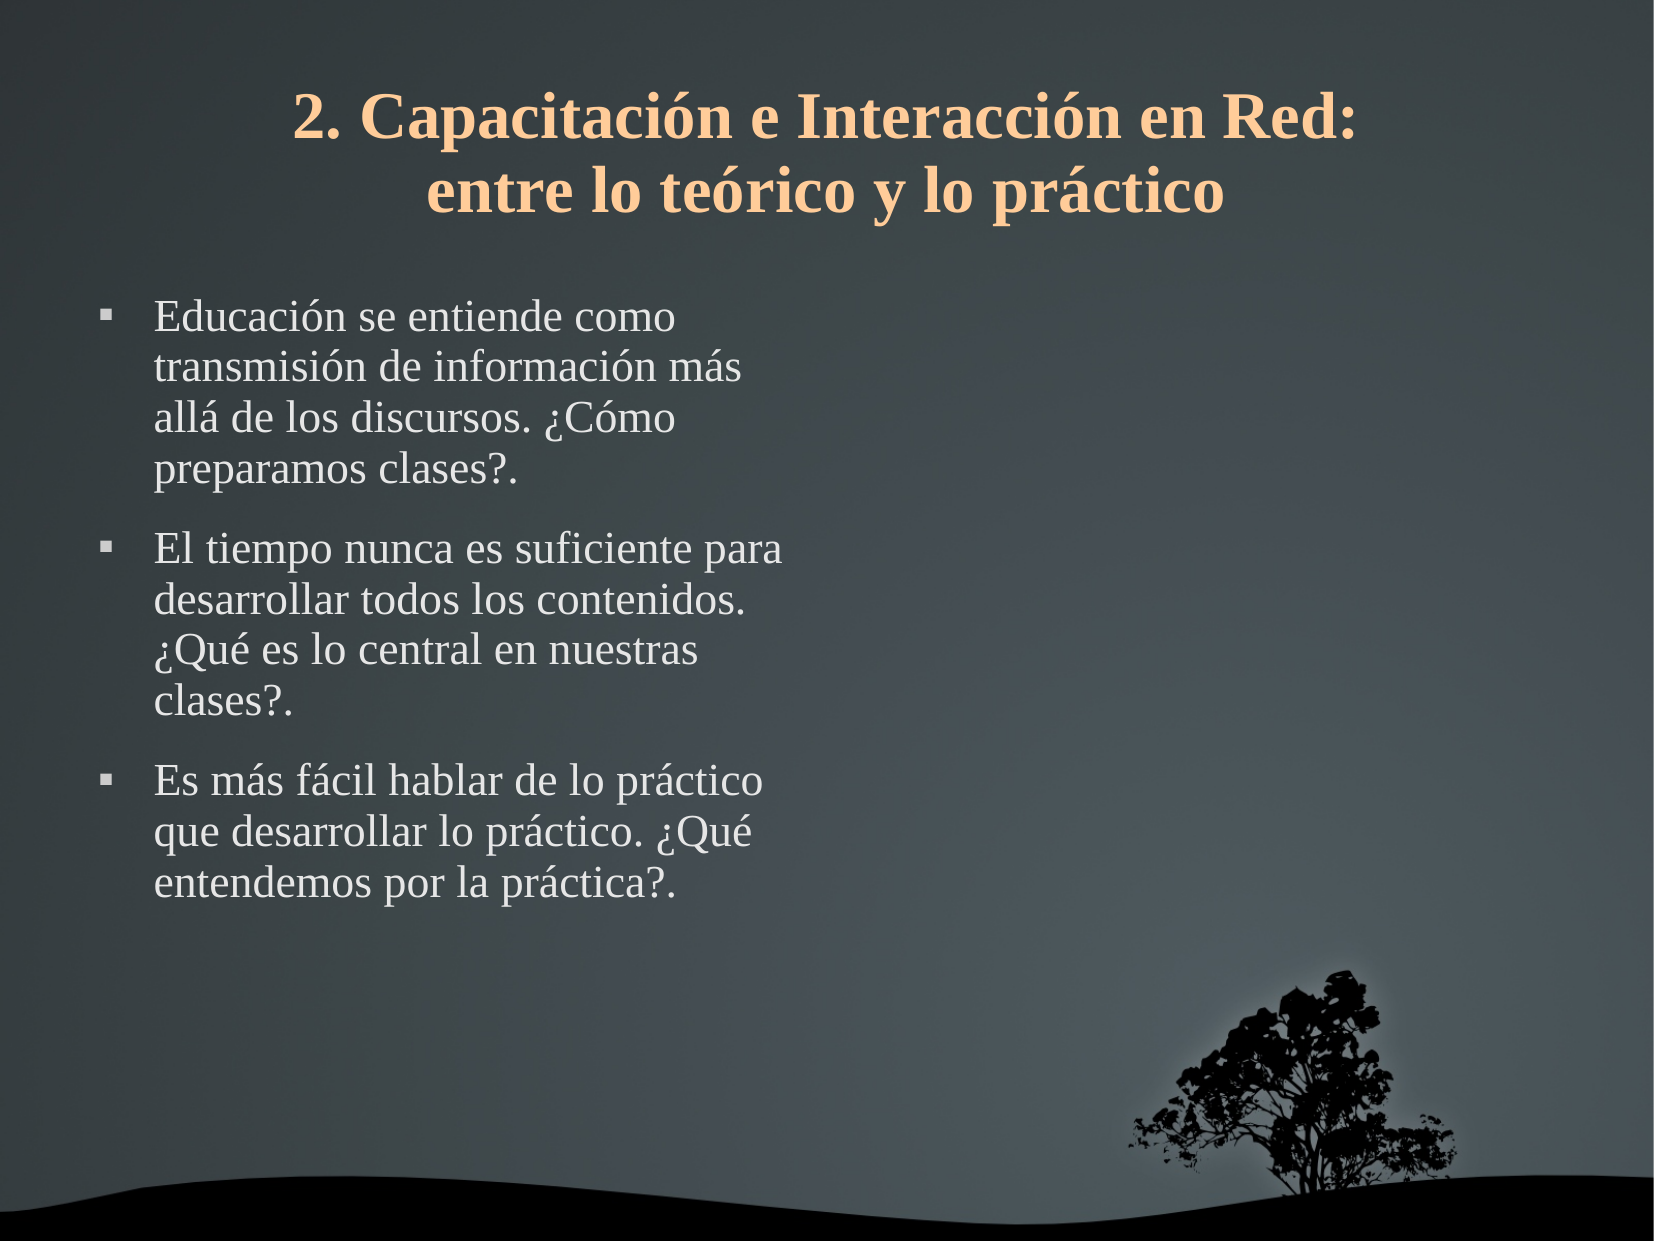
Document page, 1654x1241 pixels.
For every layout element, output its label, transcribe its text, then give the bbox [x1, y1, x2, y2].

title 2. Capacitación e Interacción en Red: entre lo teórico y lo práctico [82, 49, 1571, 257]
picture [0, 0, 1654, 1241]
list Educación se entiende como transmisión de información más allá de los discursos. ¿Cómo preparamos clases?. El tiempo nunca es suficiente para desarrollar todos los contenidos. ¿Qué es lo central en nuestras clases?. Es más fácil hablar de lo práctico que desarrollar lo práctico. ¿Qué entendemos por la práctica?. [82, 290, 809, 1109]
